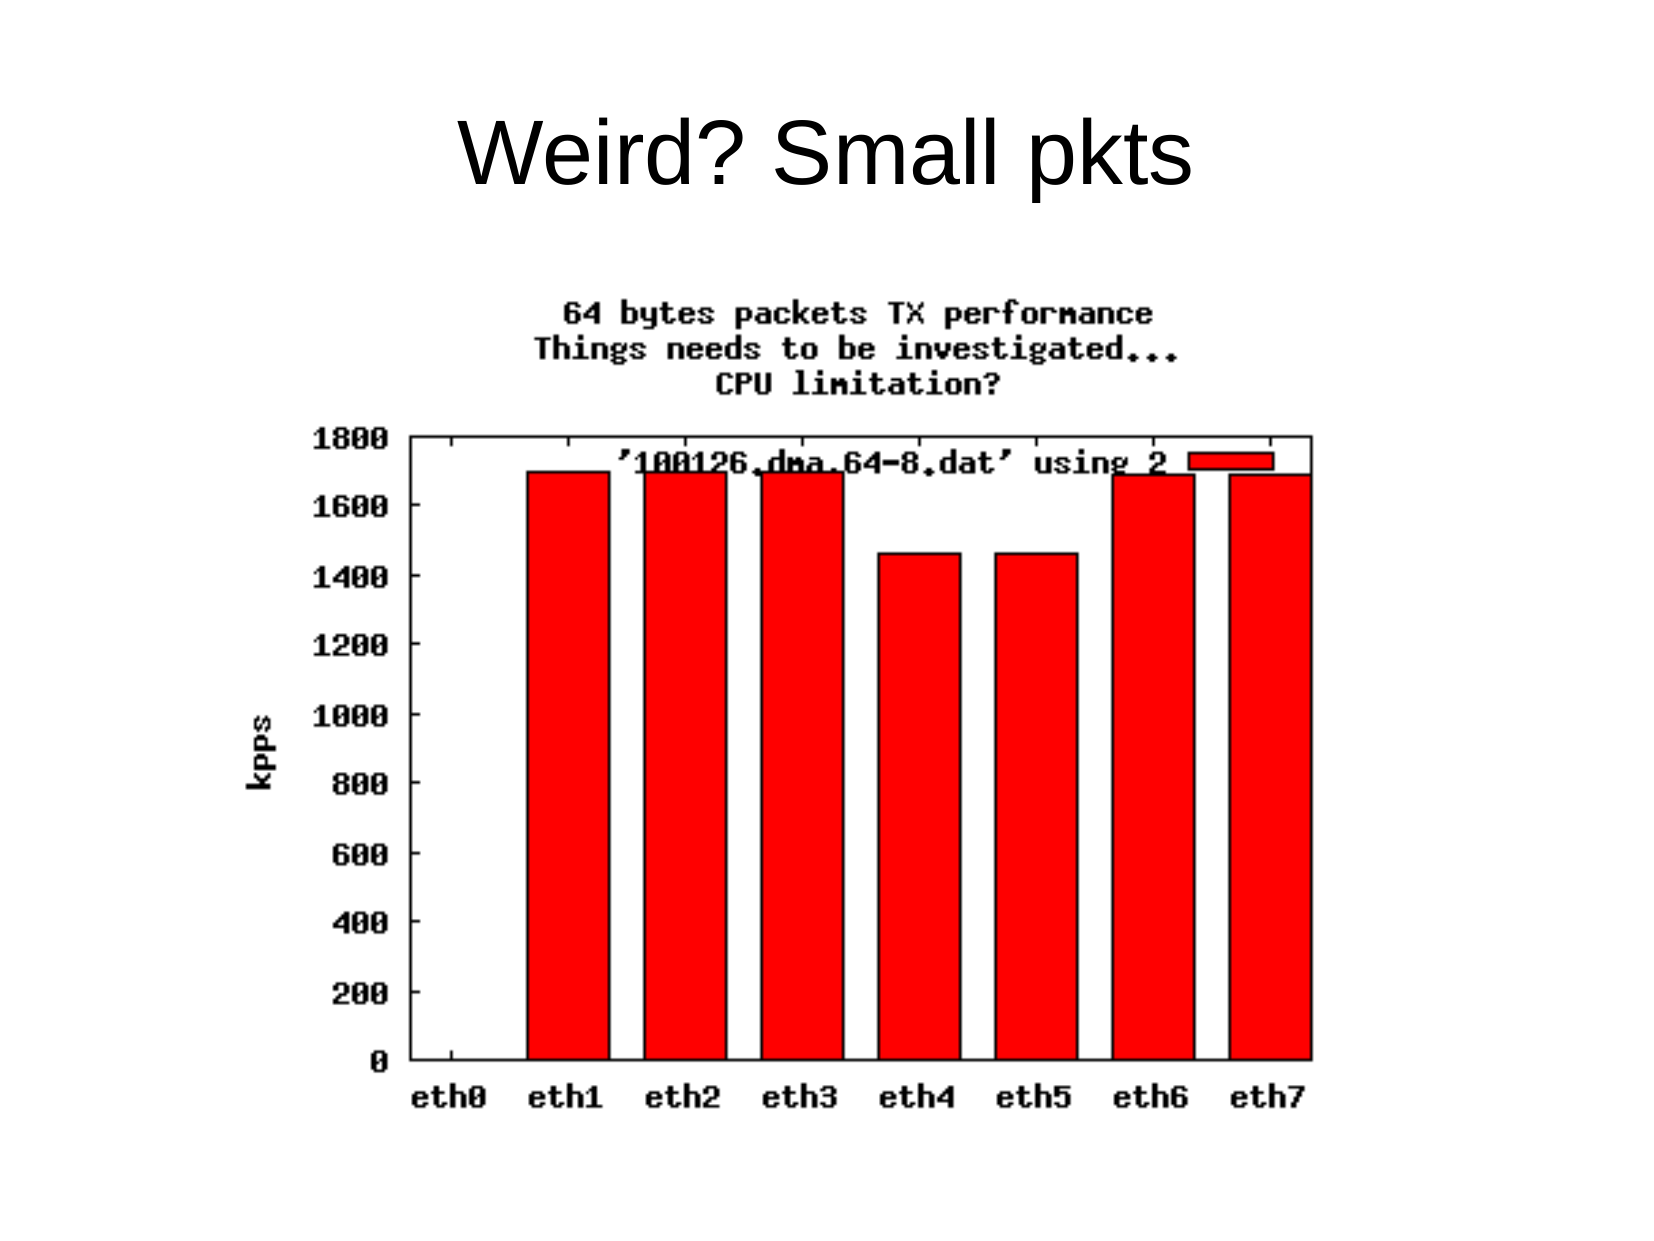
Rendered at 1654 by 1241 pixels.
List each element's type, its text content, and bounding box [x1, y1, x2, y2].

picture [225, 262, 1368, 1133]
title Weird? Small pkts [82, 49, 1571, 257]
